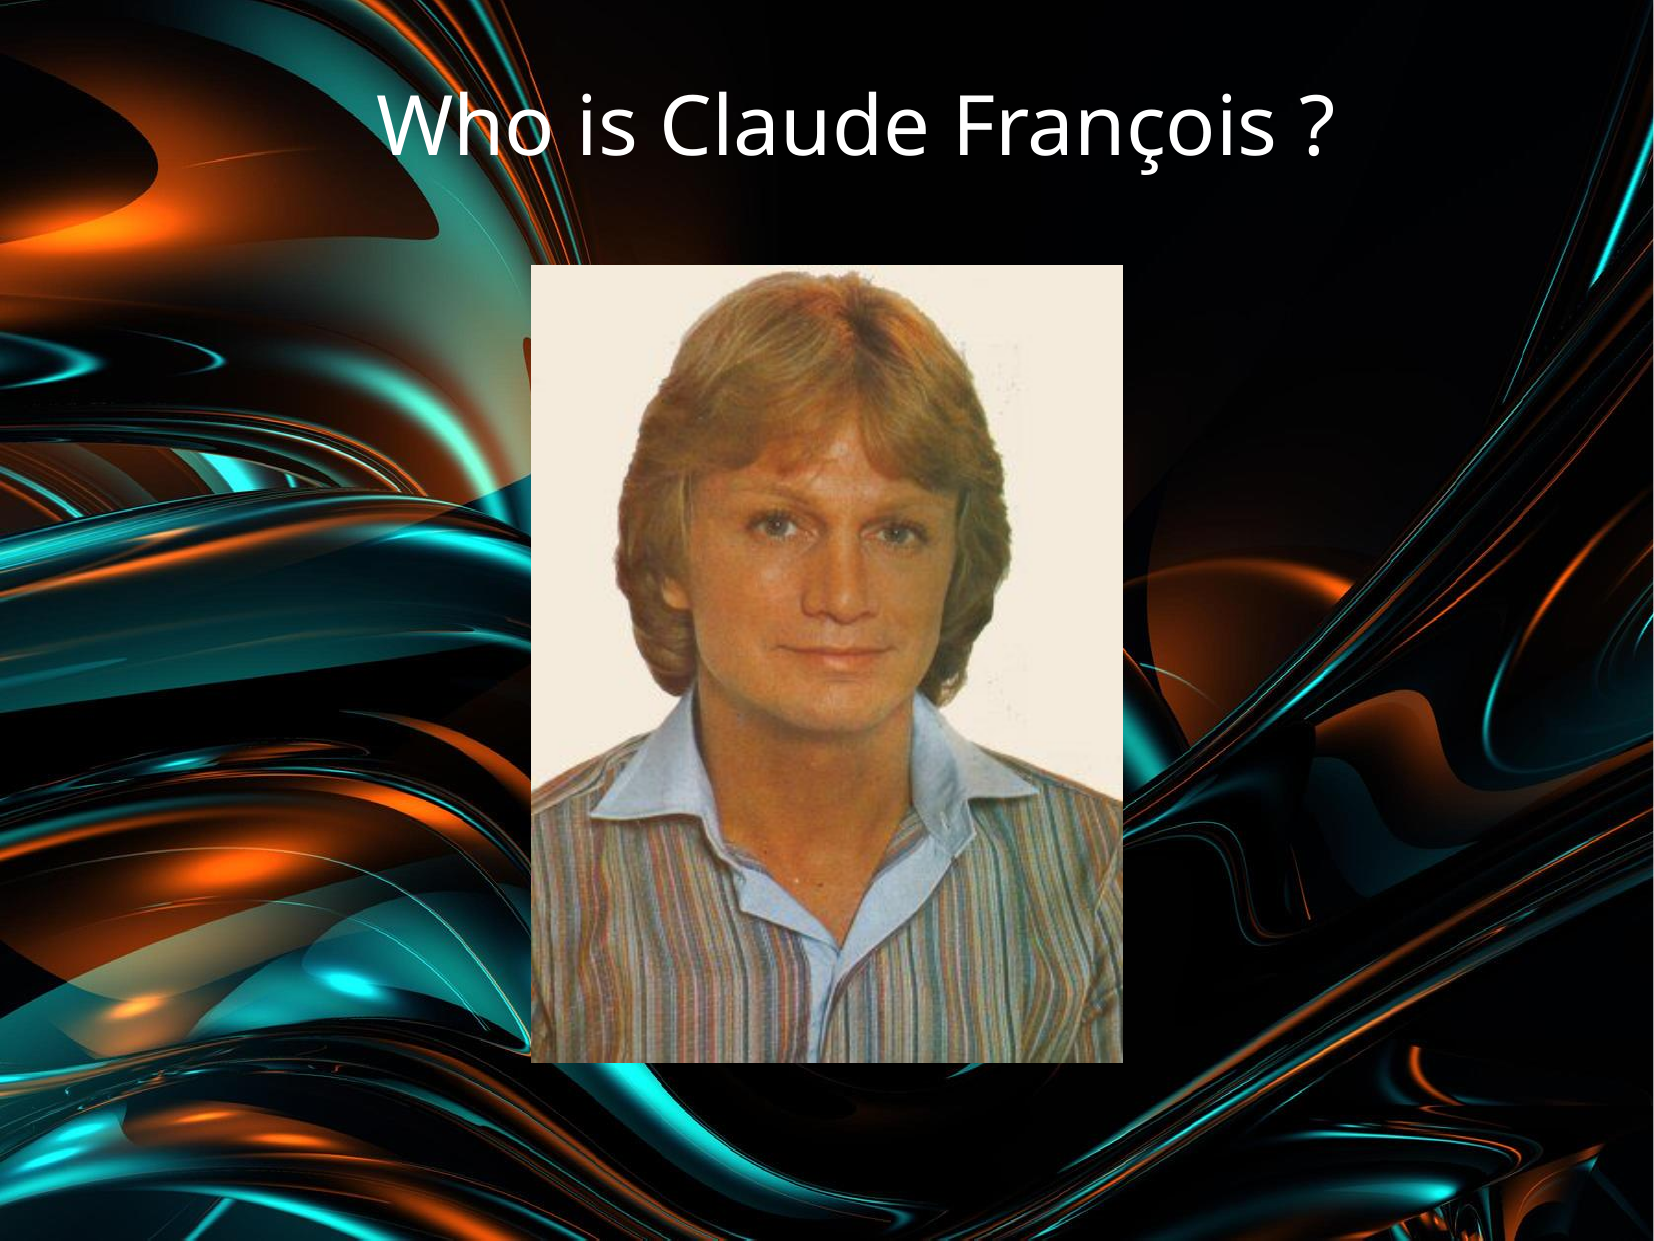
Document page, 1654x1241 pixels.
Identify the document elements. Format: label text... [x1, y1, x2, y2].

text_box Who is Claude François ? [206, 59, 1506, 169]
picture [0, 0, 1654, 1241]
